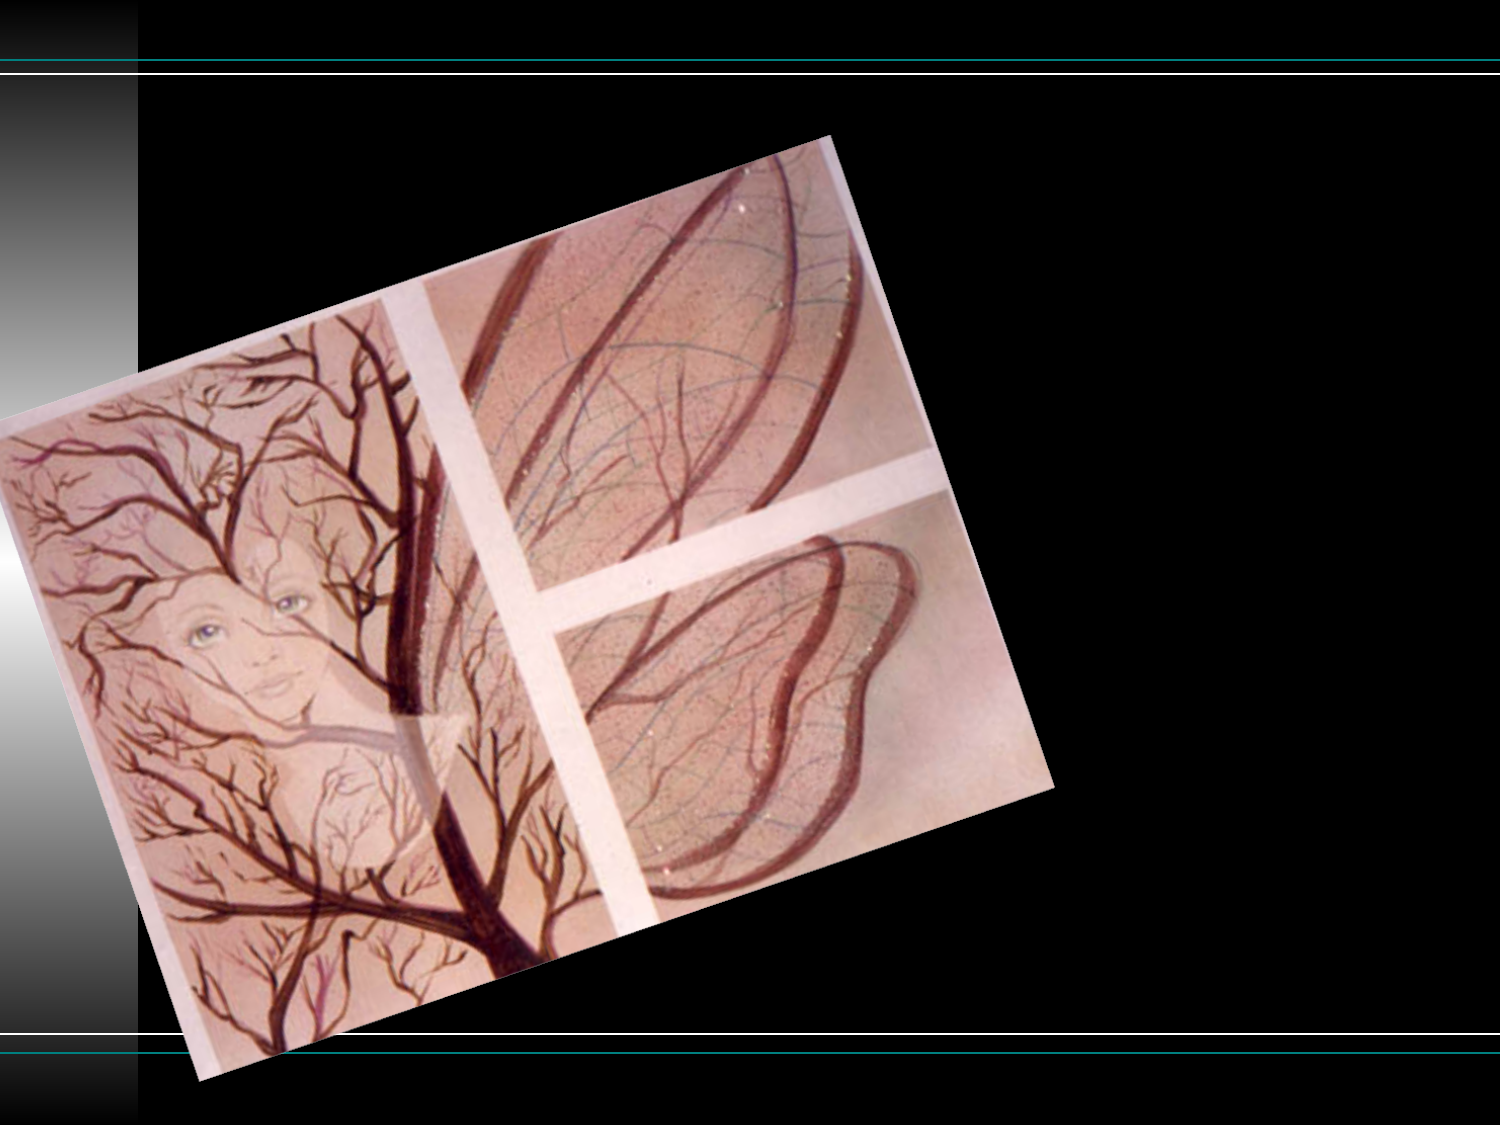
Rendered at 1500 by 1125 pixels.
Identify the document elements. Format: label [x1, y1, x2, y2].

picture [0, 134, 1055, 1082]
